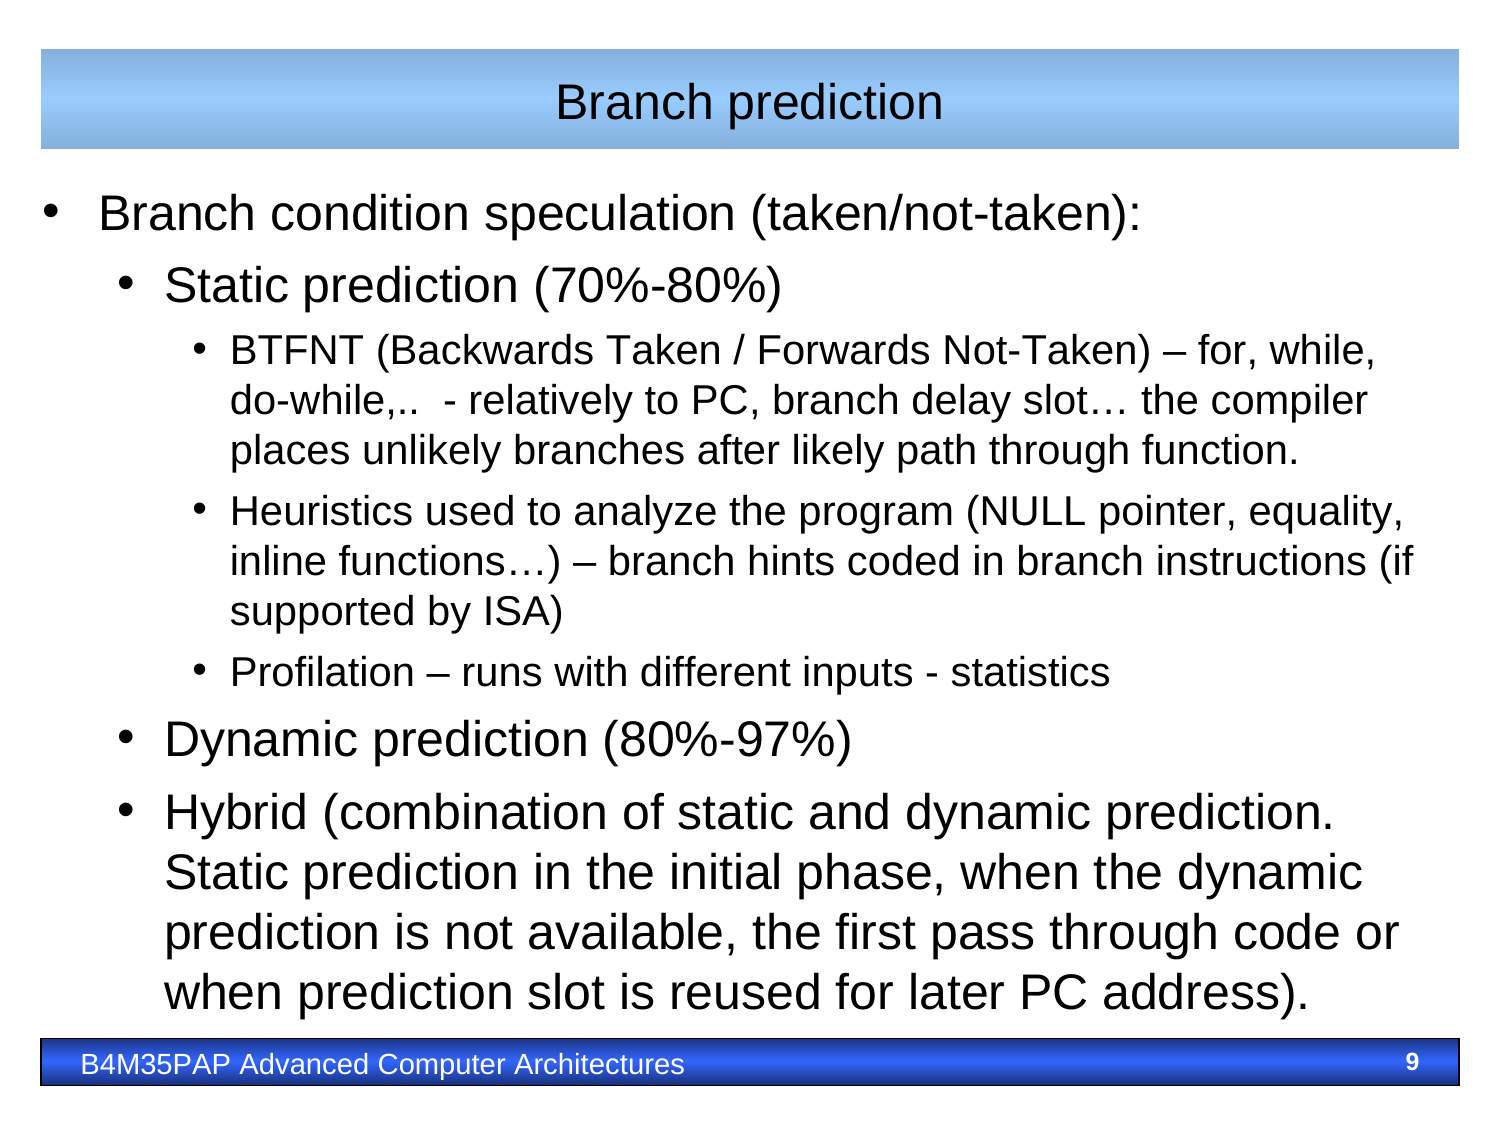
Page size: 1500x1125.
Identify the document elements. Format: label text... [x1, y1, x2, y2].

list Branch condition speculation (taken/not-taken): Static prediction (70%-80%) BTFNT (Backwards Taken / Forwards Not-Taken) – for, while, do-while,.. - relatively to PC, branch delay slot… the compiler places unlikely branches after likely path through function. Heuristics used to analyze the program (NULL pointer, equality, inline functions…) – branch hints coded in branch instructions (if supported by ISA) Profilation – runs with different inputs - statistics Dynamic prediction (80%-97%) Hybrid (combination of static and dynamic prediction. Static prediction in the initial phase, when the dynamic prediction is not available, the first pass through code or when prediction slot is reused for later PC address). [27, 172, 1463, 1041]
title Branch prediction [41, 49, 1459, 149]
